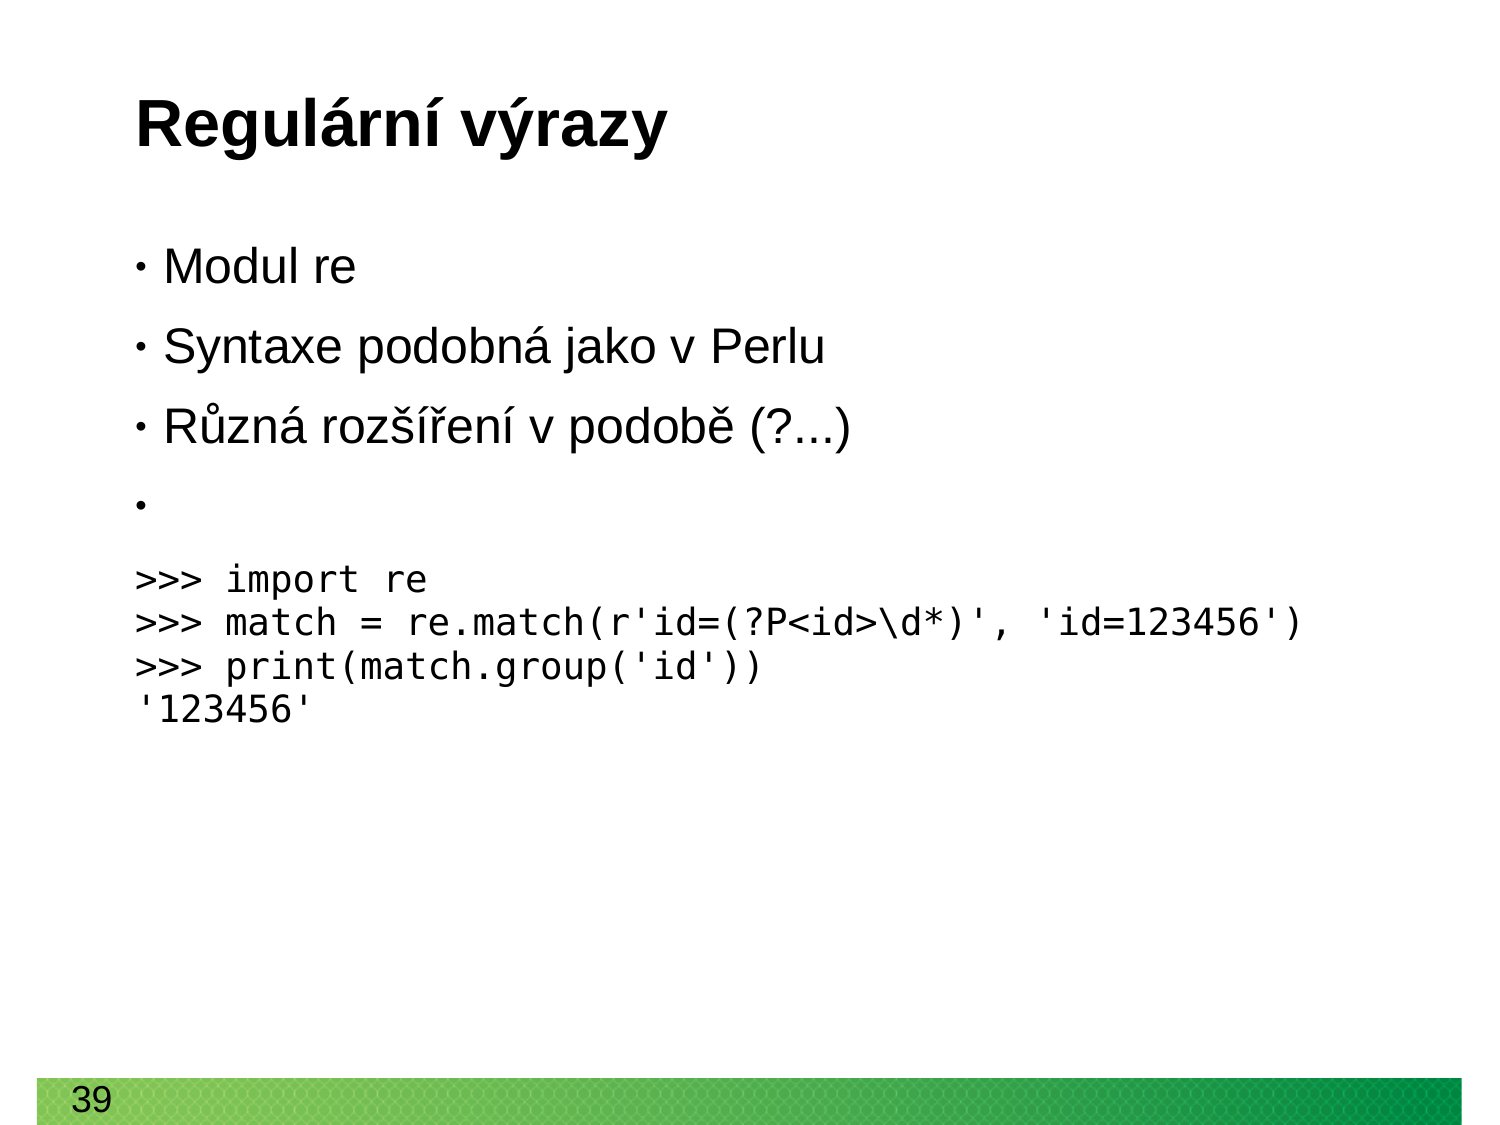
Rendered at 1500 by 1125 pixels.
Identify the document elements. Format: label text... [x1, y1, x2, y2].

title Regulární výrazy [135, 41, 1372, 204]
picture [36, 1078, 1462, 1125]
list Modul re Syntaxe podobná jako v Perlu Různá rozšíření v podobě (?...) >>> import re >>> match = re.match(r'id=(?P<id>\d*)', 'id=123456') >>> print(match.group('id')) '123456' [135, 238, 1372, 891]
